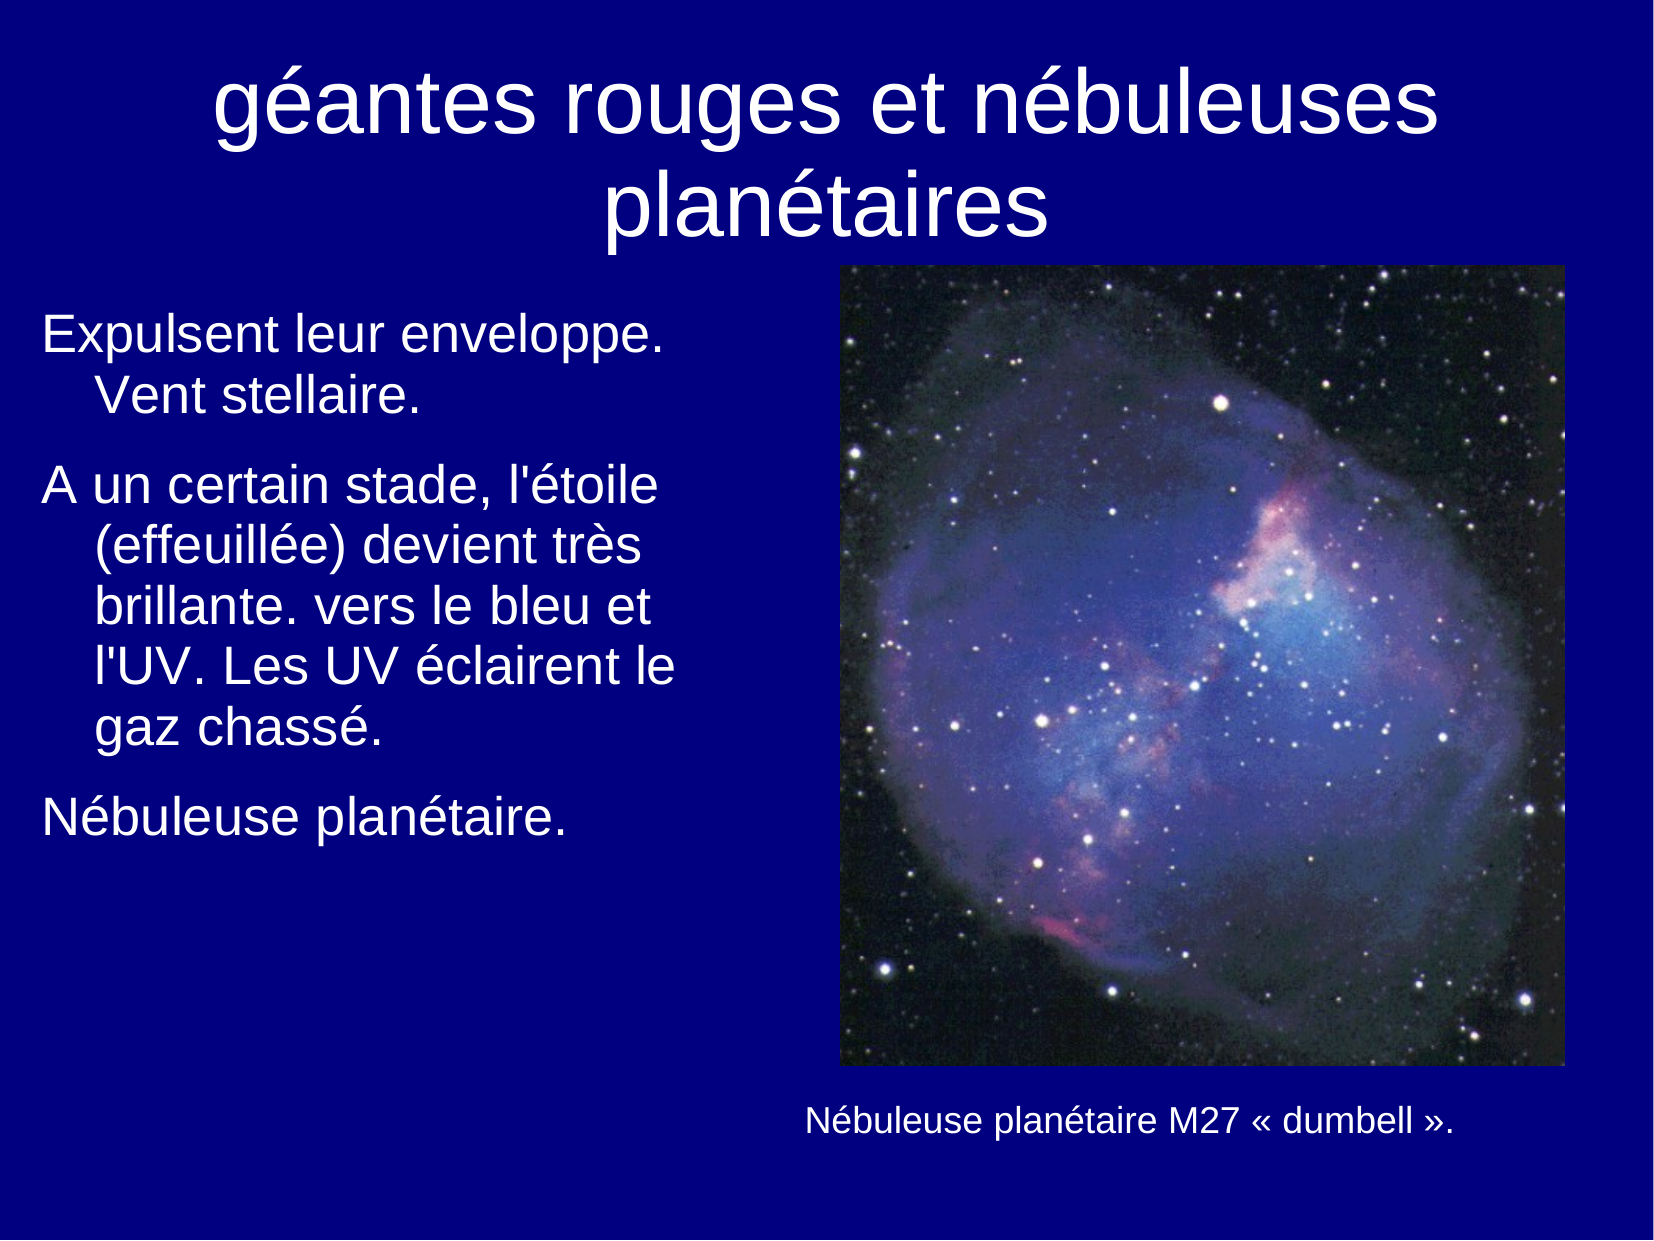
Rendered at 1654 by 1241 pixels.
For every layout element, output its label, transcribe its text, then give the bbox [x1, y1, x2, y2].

list Expulsent leur enveloppe. Vent stellaire. A un certain stade, l'étoile (effeuillée) devient très brillante. vers le bleu et l'UV. Les UV éclairent le gaz chassé. Nébuleuse planétaire. [23, 303, 768, 1123]
title géantes rouges et nébuleuses planétaires [82, 49, 1571, 257]
picture [840, 265, 1565, 1066]
text_box Nébuleuse planétaire M27 « dumbell ». [789, 1092, 1471, 1192]
